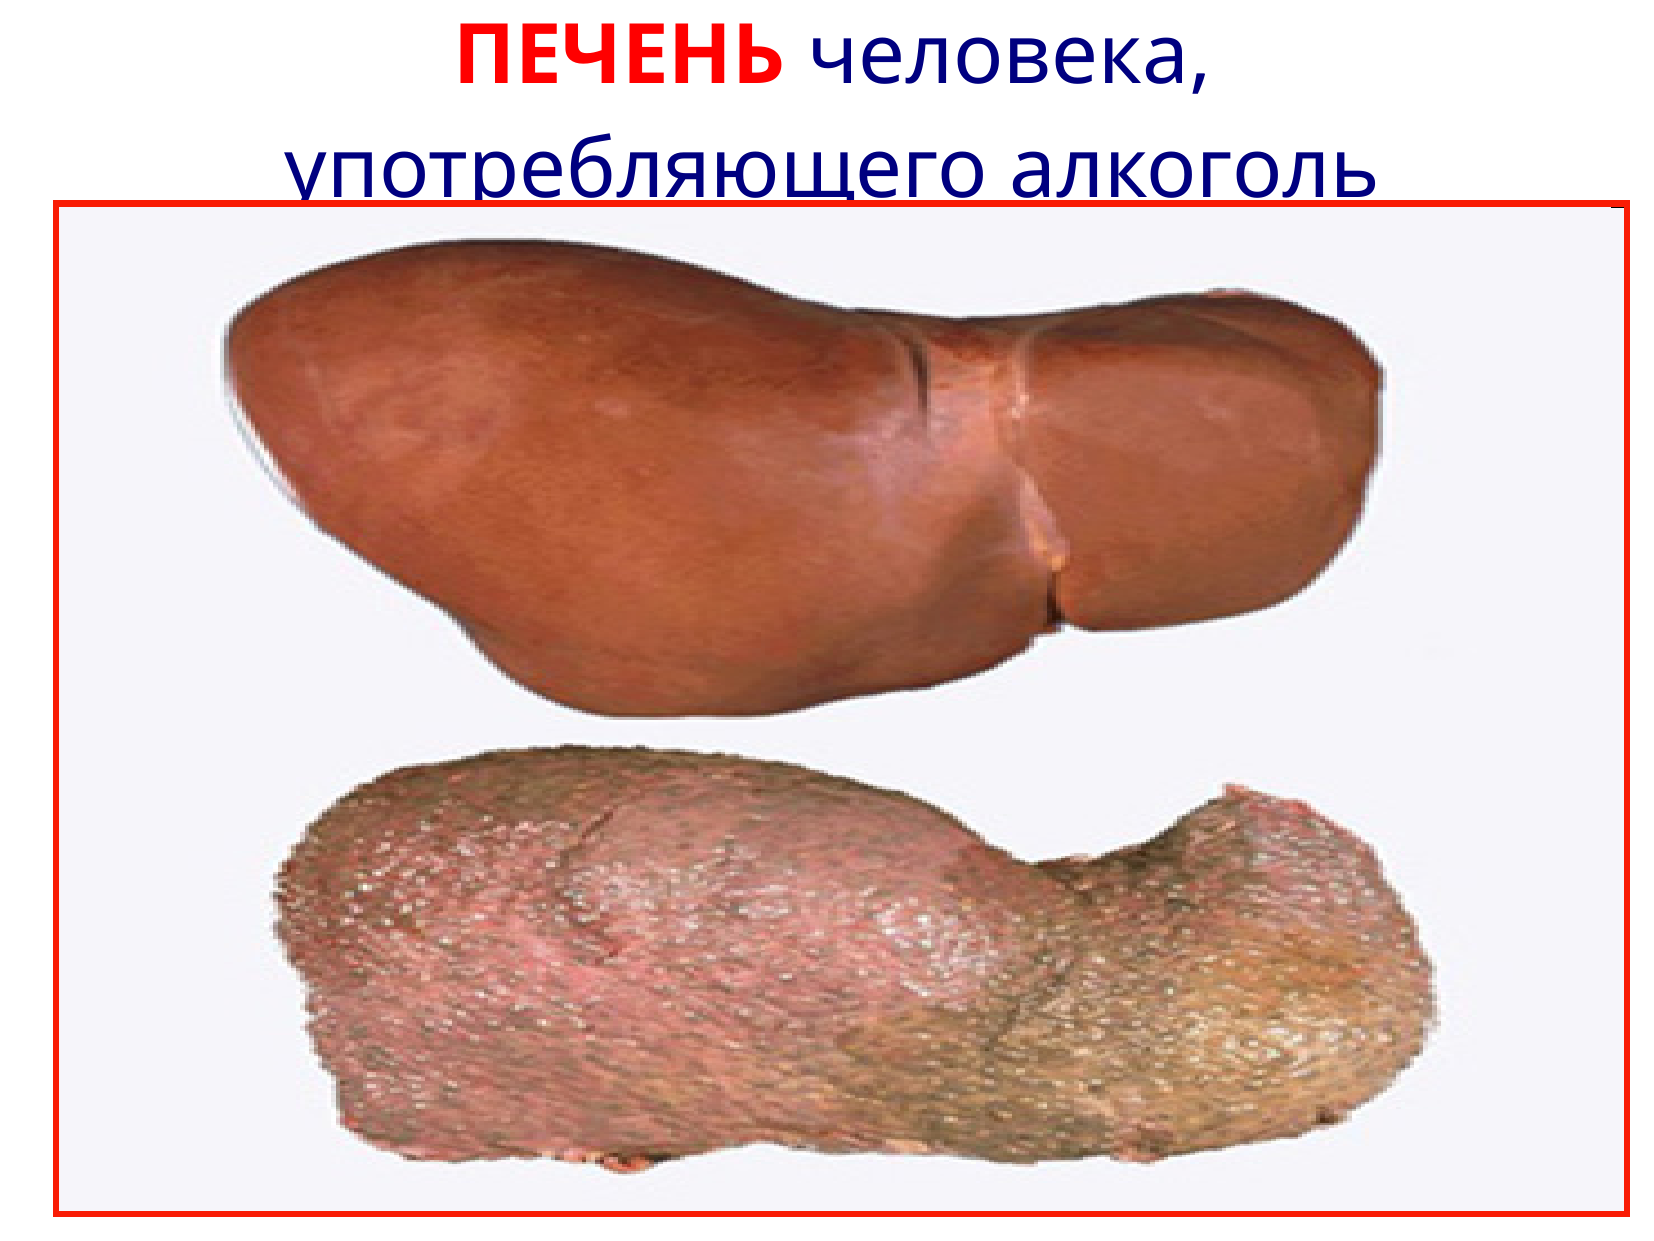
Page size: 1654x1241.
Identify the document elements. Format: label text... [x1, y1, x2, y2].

picture [59, 206, 1625, 1211]
title ПЕЧЕНЬ человека, употребляющего алкоголь [88, 0, 1577, 200]
